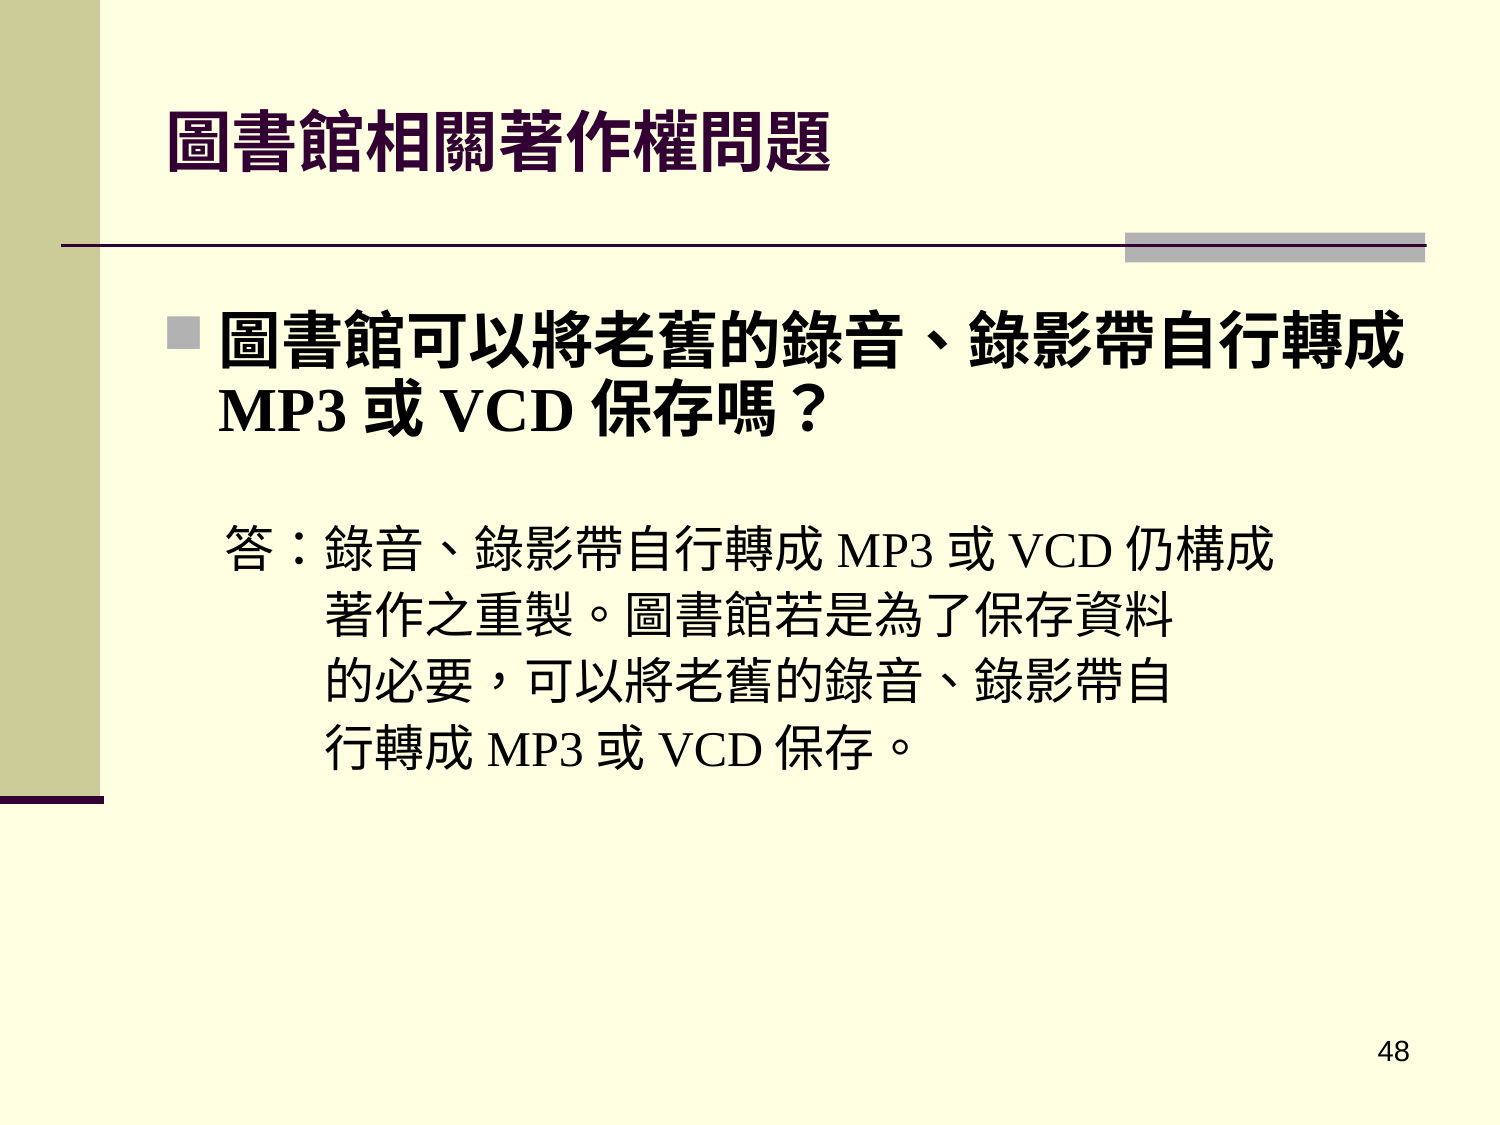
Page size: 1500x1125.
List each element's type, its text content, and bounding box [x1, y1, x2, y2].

list 圖書館可以將老舊的錄音、錄影帶自行轉成MP3或VCD保存嗎？ 答：錄音、錄影帶自行轉成MP3或VCD仍構成 著作之重製。圖書館若是為了保存資料 的必要，可以將老舊的錄音、錄影帶自 行轉成MP3或VCD保存。 [147, 302, 1423, 1011]
title 圖書館相關著作權問題 [150, 45, 1426, 234]
text_box <編號> [1074, 1024, 1426, 1103]
